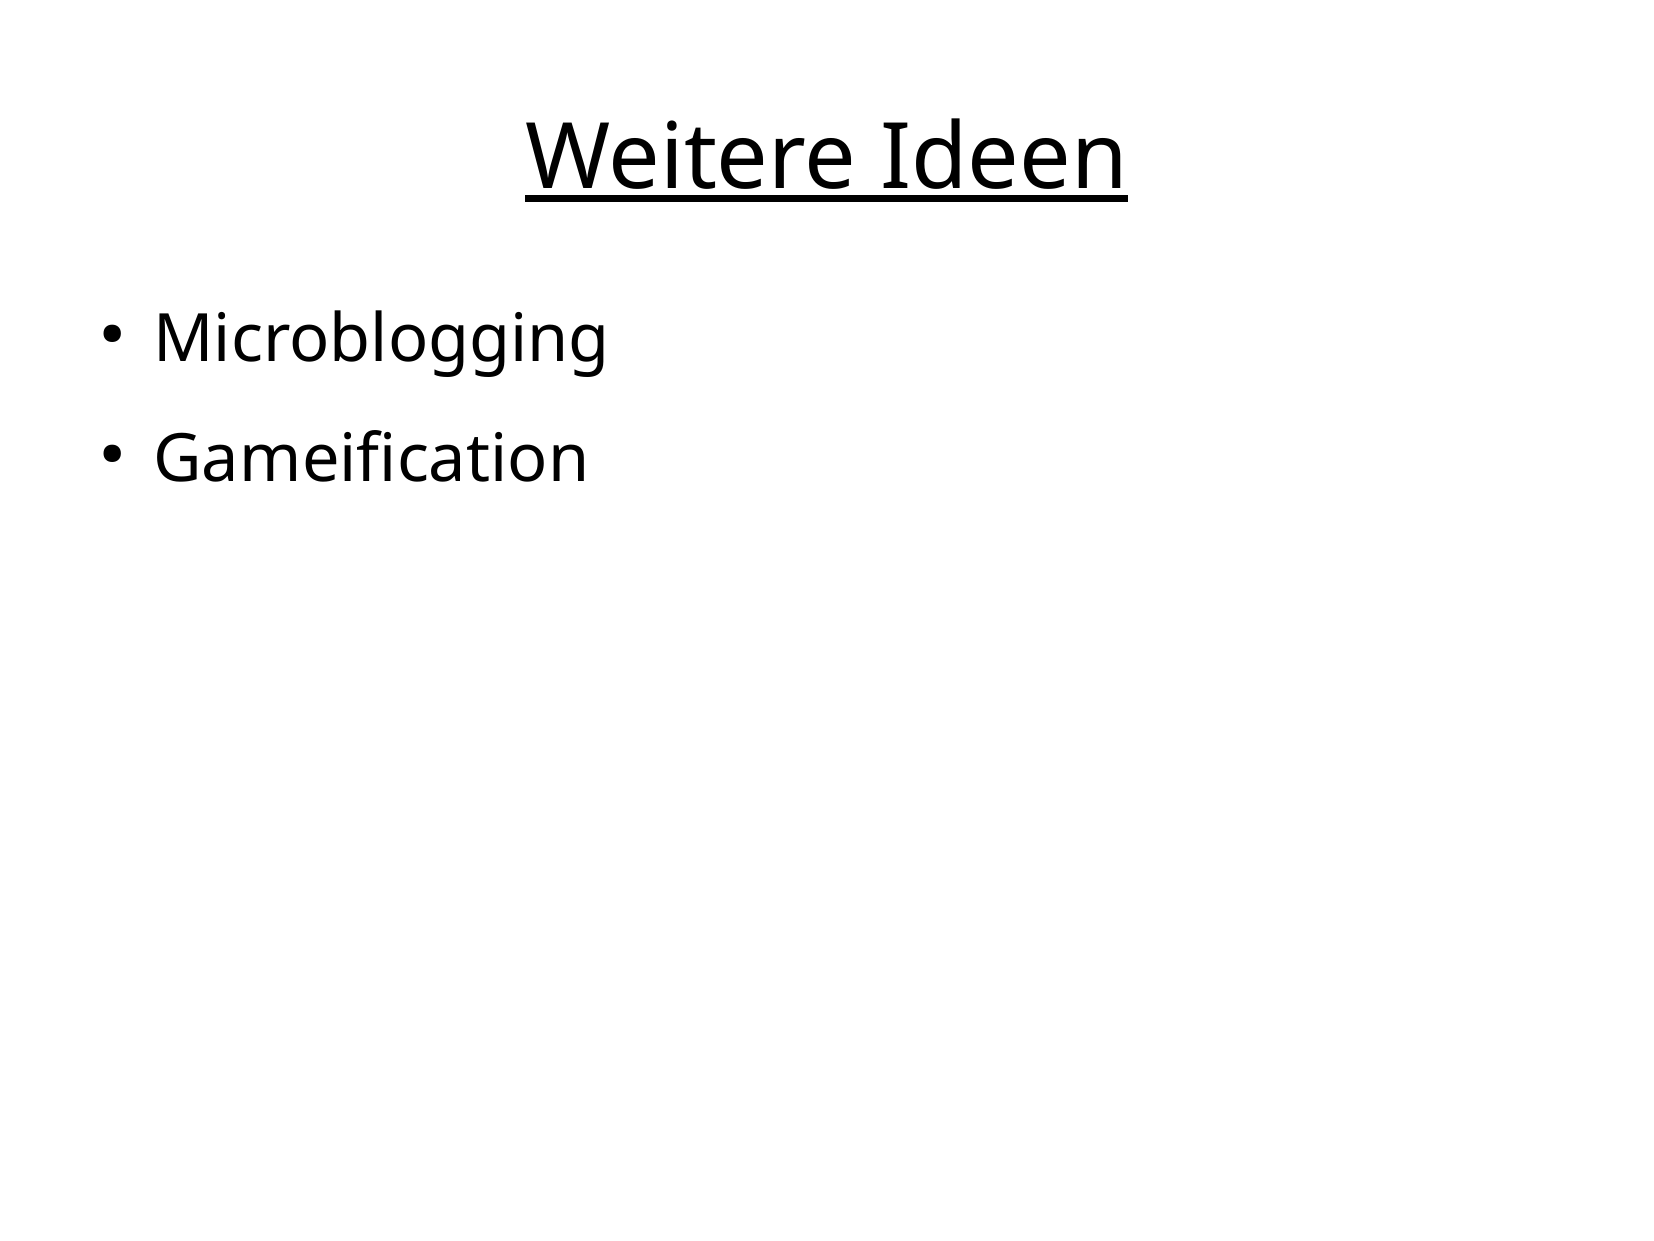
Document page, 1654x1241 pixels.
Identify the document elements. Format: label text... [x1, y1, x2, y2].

list Microblogging Gameification [82, 290, 1538, 1010]
title Weitere Ideen [82, 49, 1571, 257]
